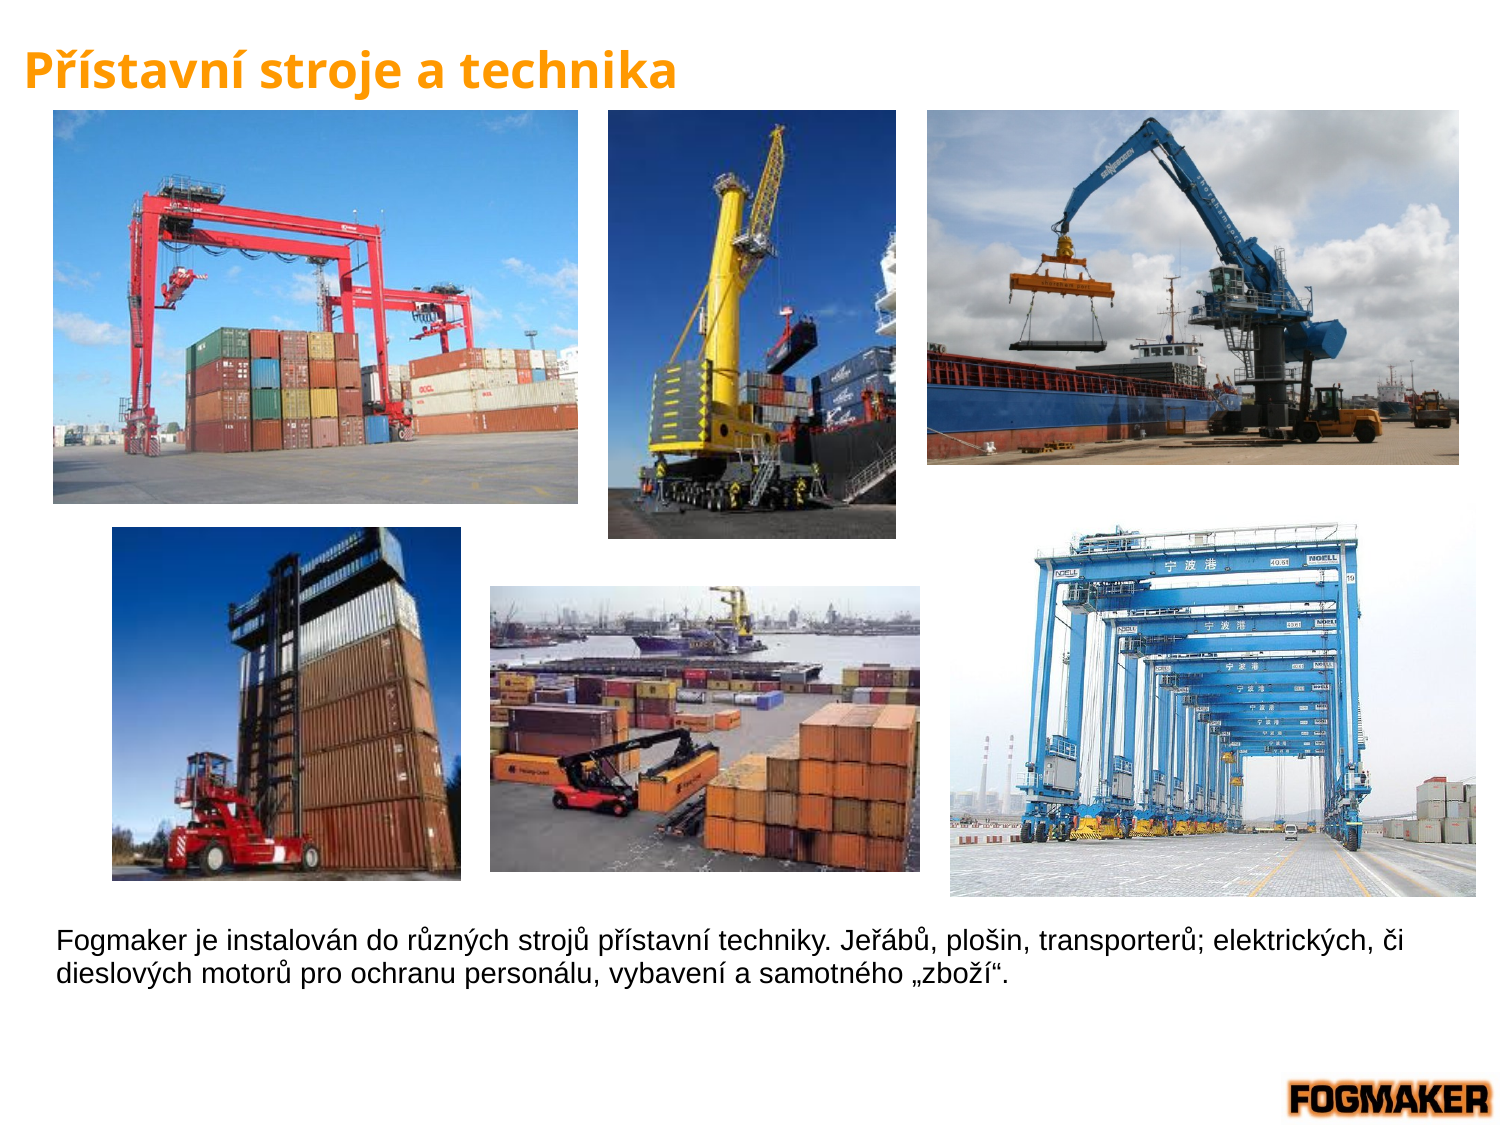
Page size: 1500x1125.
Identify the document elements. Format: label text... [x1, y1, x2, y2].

picture [112, 527, 461, 881]
picture [950, 503, 1476, 897]
picture [608, 110, 896, 539]
picture [1281, 1072, 1500, 1125]
picture [490, 586, 920, 873]
picture [53, 110, 578, 504]
text_box Přístavní stroje a technika [8, 27, 694, 111]
picture [927, 110, 1459, 465]
text_box Fogmaker je instalován do různých strojů přístavní techniky. Jeřábů, plošin, transporterů; elektrických, či dieslových motorů pro ochranu personálu, vybavení a samotného „zboží“. [41, 916, 1424, 998]
